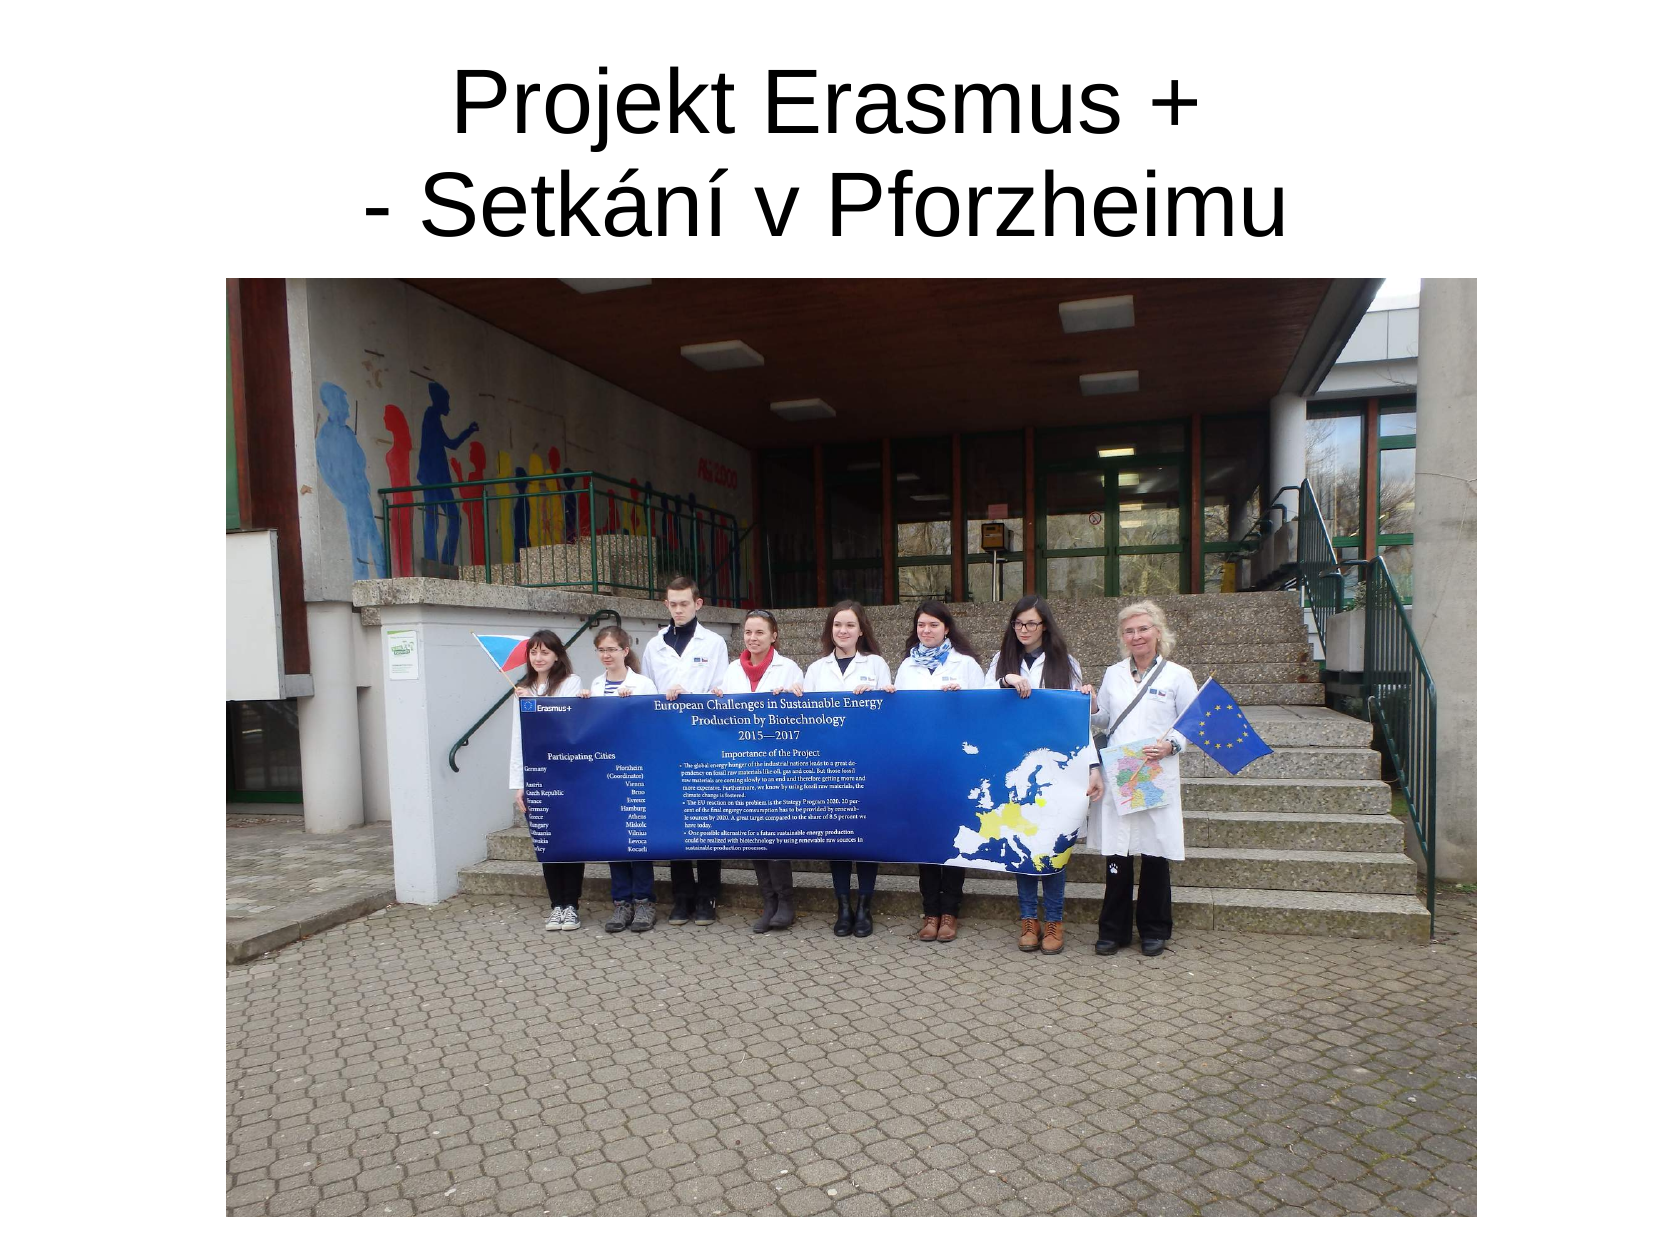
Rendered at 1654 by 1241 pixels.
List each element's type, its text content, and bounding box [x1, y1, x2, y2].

title Projekt Erasmus + - Setkání v Pforzheimu [82, 50, 1571, 256]
picture [226, 278, 1477, 1217]
